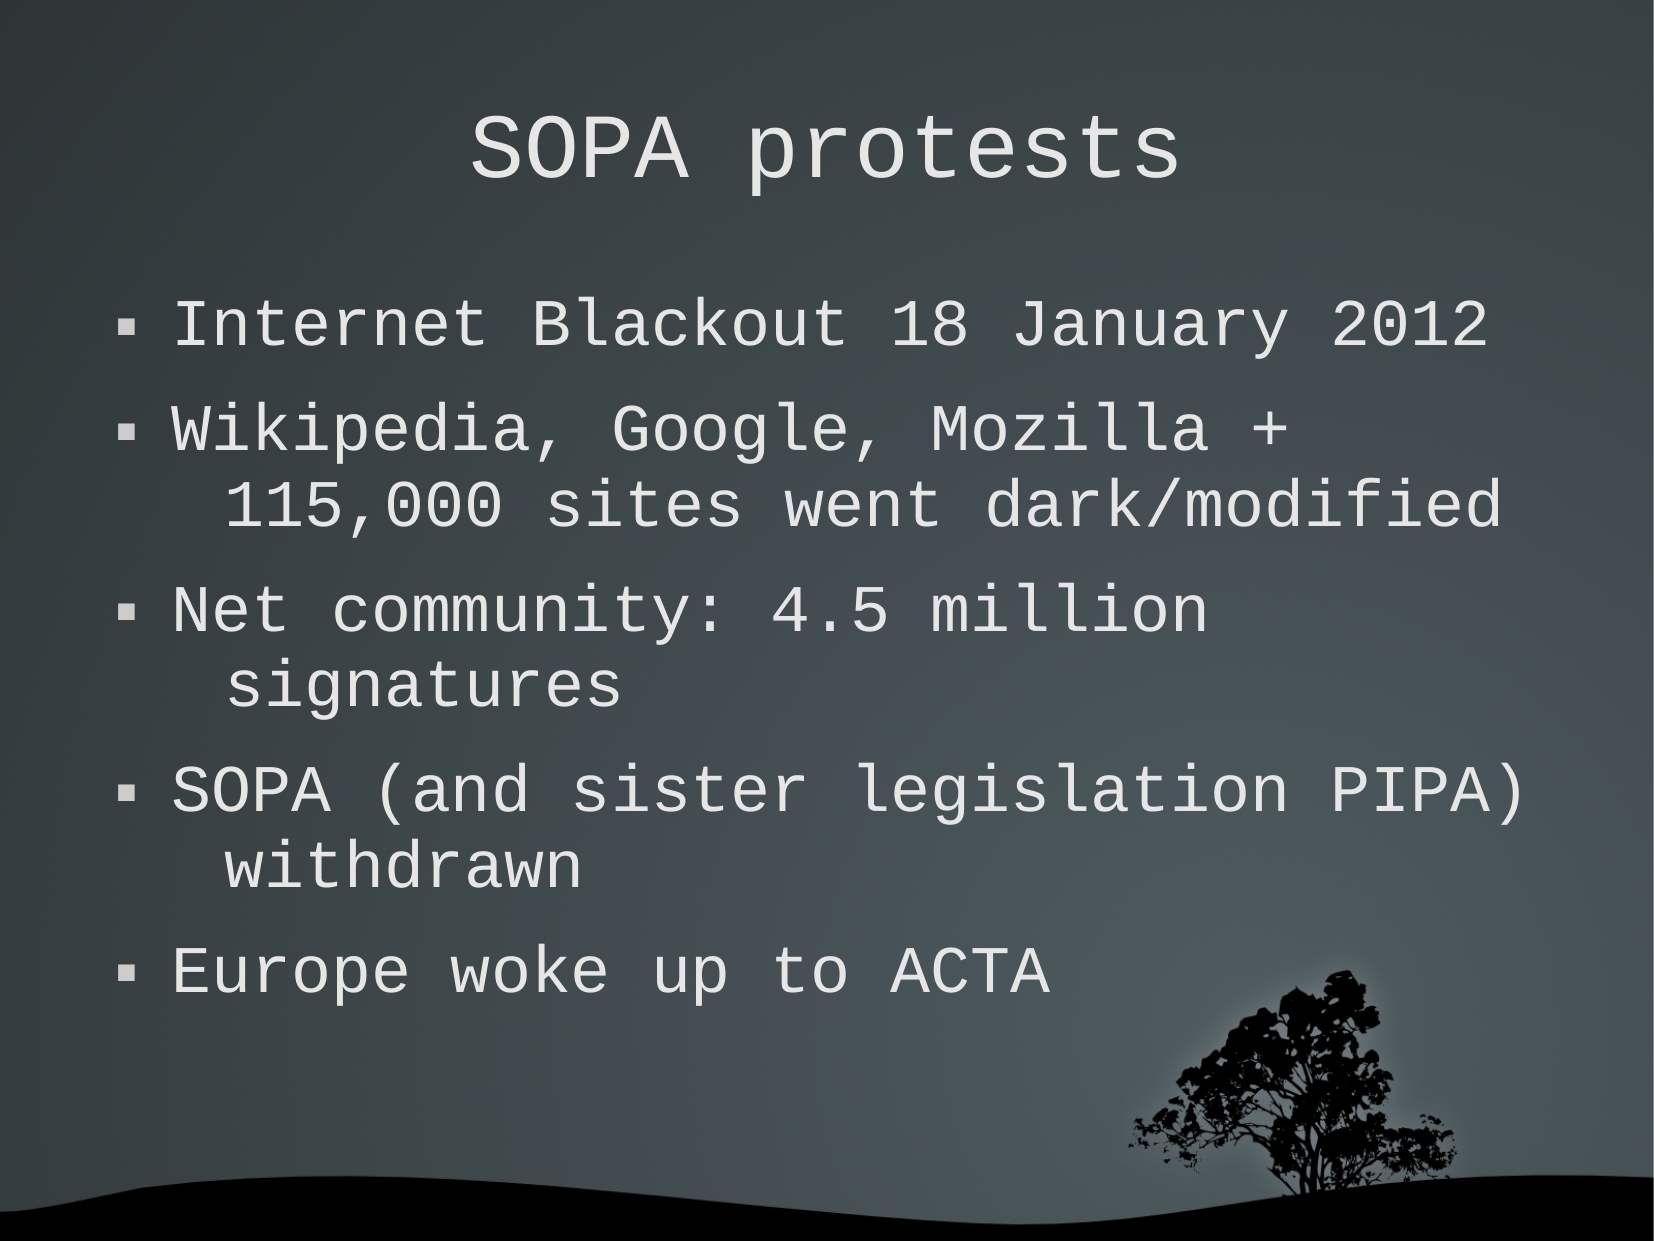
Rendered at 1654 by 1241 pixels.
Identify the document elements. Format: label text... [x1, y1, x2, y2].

list Internet Blackout 18 January 2012 Wikipedia, Google, Mozilla + 115,000 sites went dark/modified Net community: 4.5 million signatures SOPA (and sister legislation PIPA) withdrawn Europe woke up to ACTA [82, 290, 1571, 1109]
title SOPA protests [82, 49, 1571, 257]
picture [0, 0, 1654, 1241]
